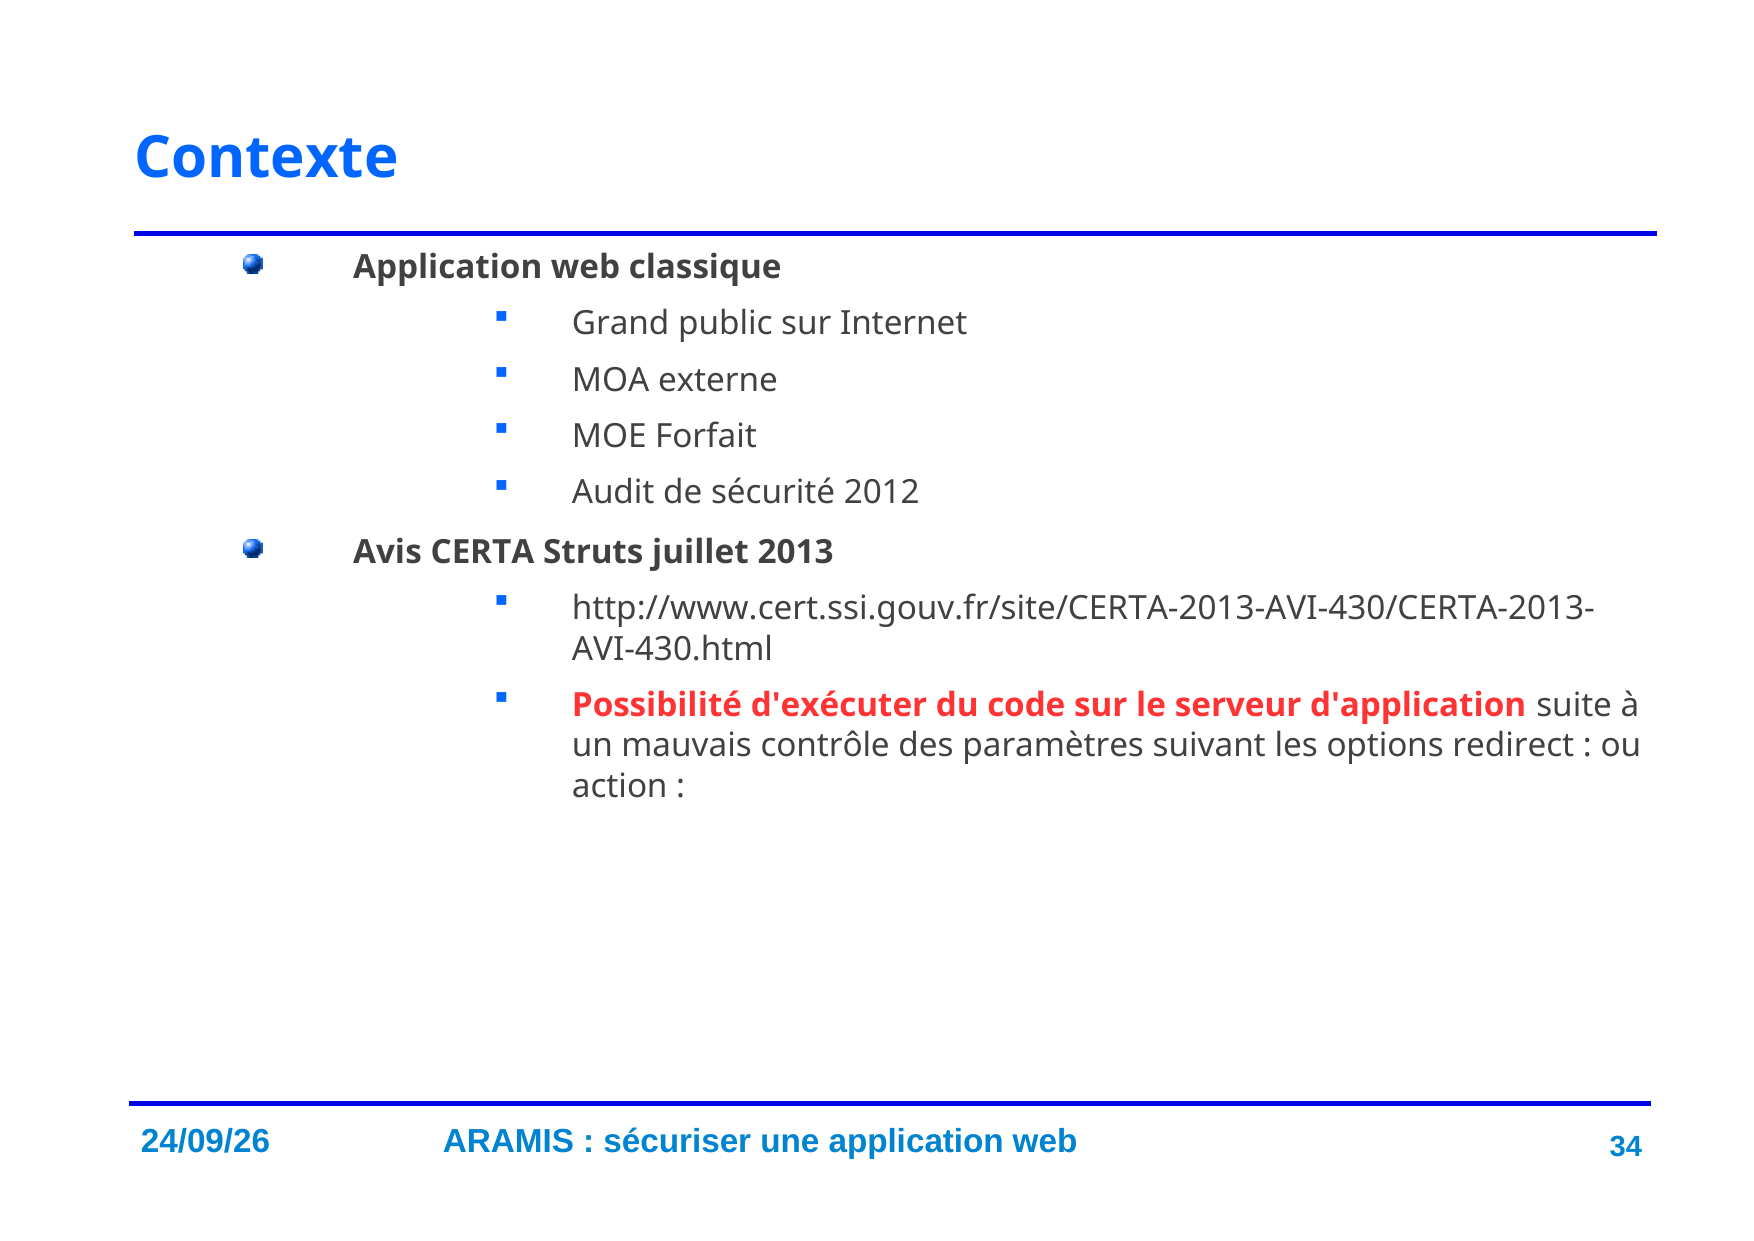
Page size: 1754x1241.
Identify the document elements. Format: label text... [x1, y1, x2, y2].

title Contexte [134, 96, 1456, 222]
list Application web classique Grand public sur Internet MOA externe MOE Forfait Audit de sécurité 2012 Avis CERTA Struts juillet 2013 http://www.cert.ssi.gouv.fr/site/CERTA-2013-AVI-430/CERTA-2013-AVI-430.html Possibilité d'exécuter du code sur le serveur d'application suite à un mauvais contrôle des paramètres suivant les options redirect : ou action : [134, 245, 1657, 1031]
